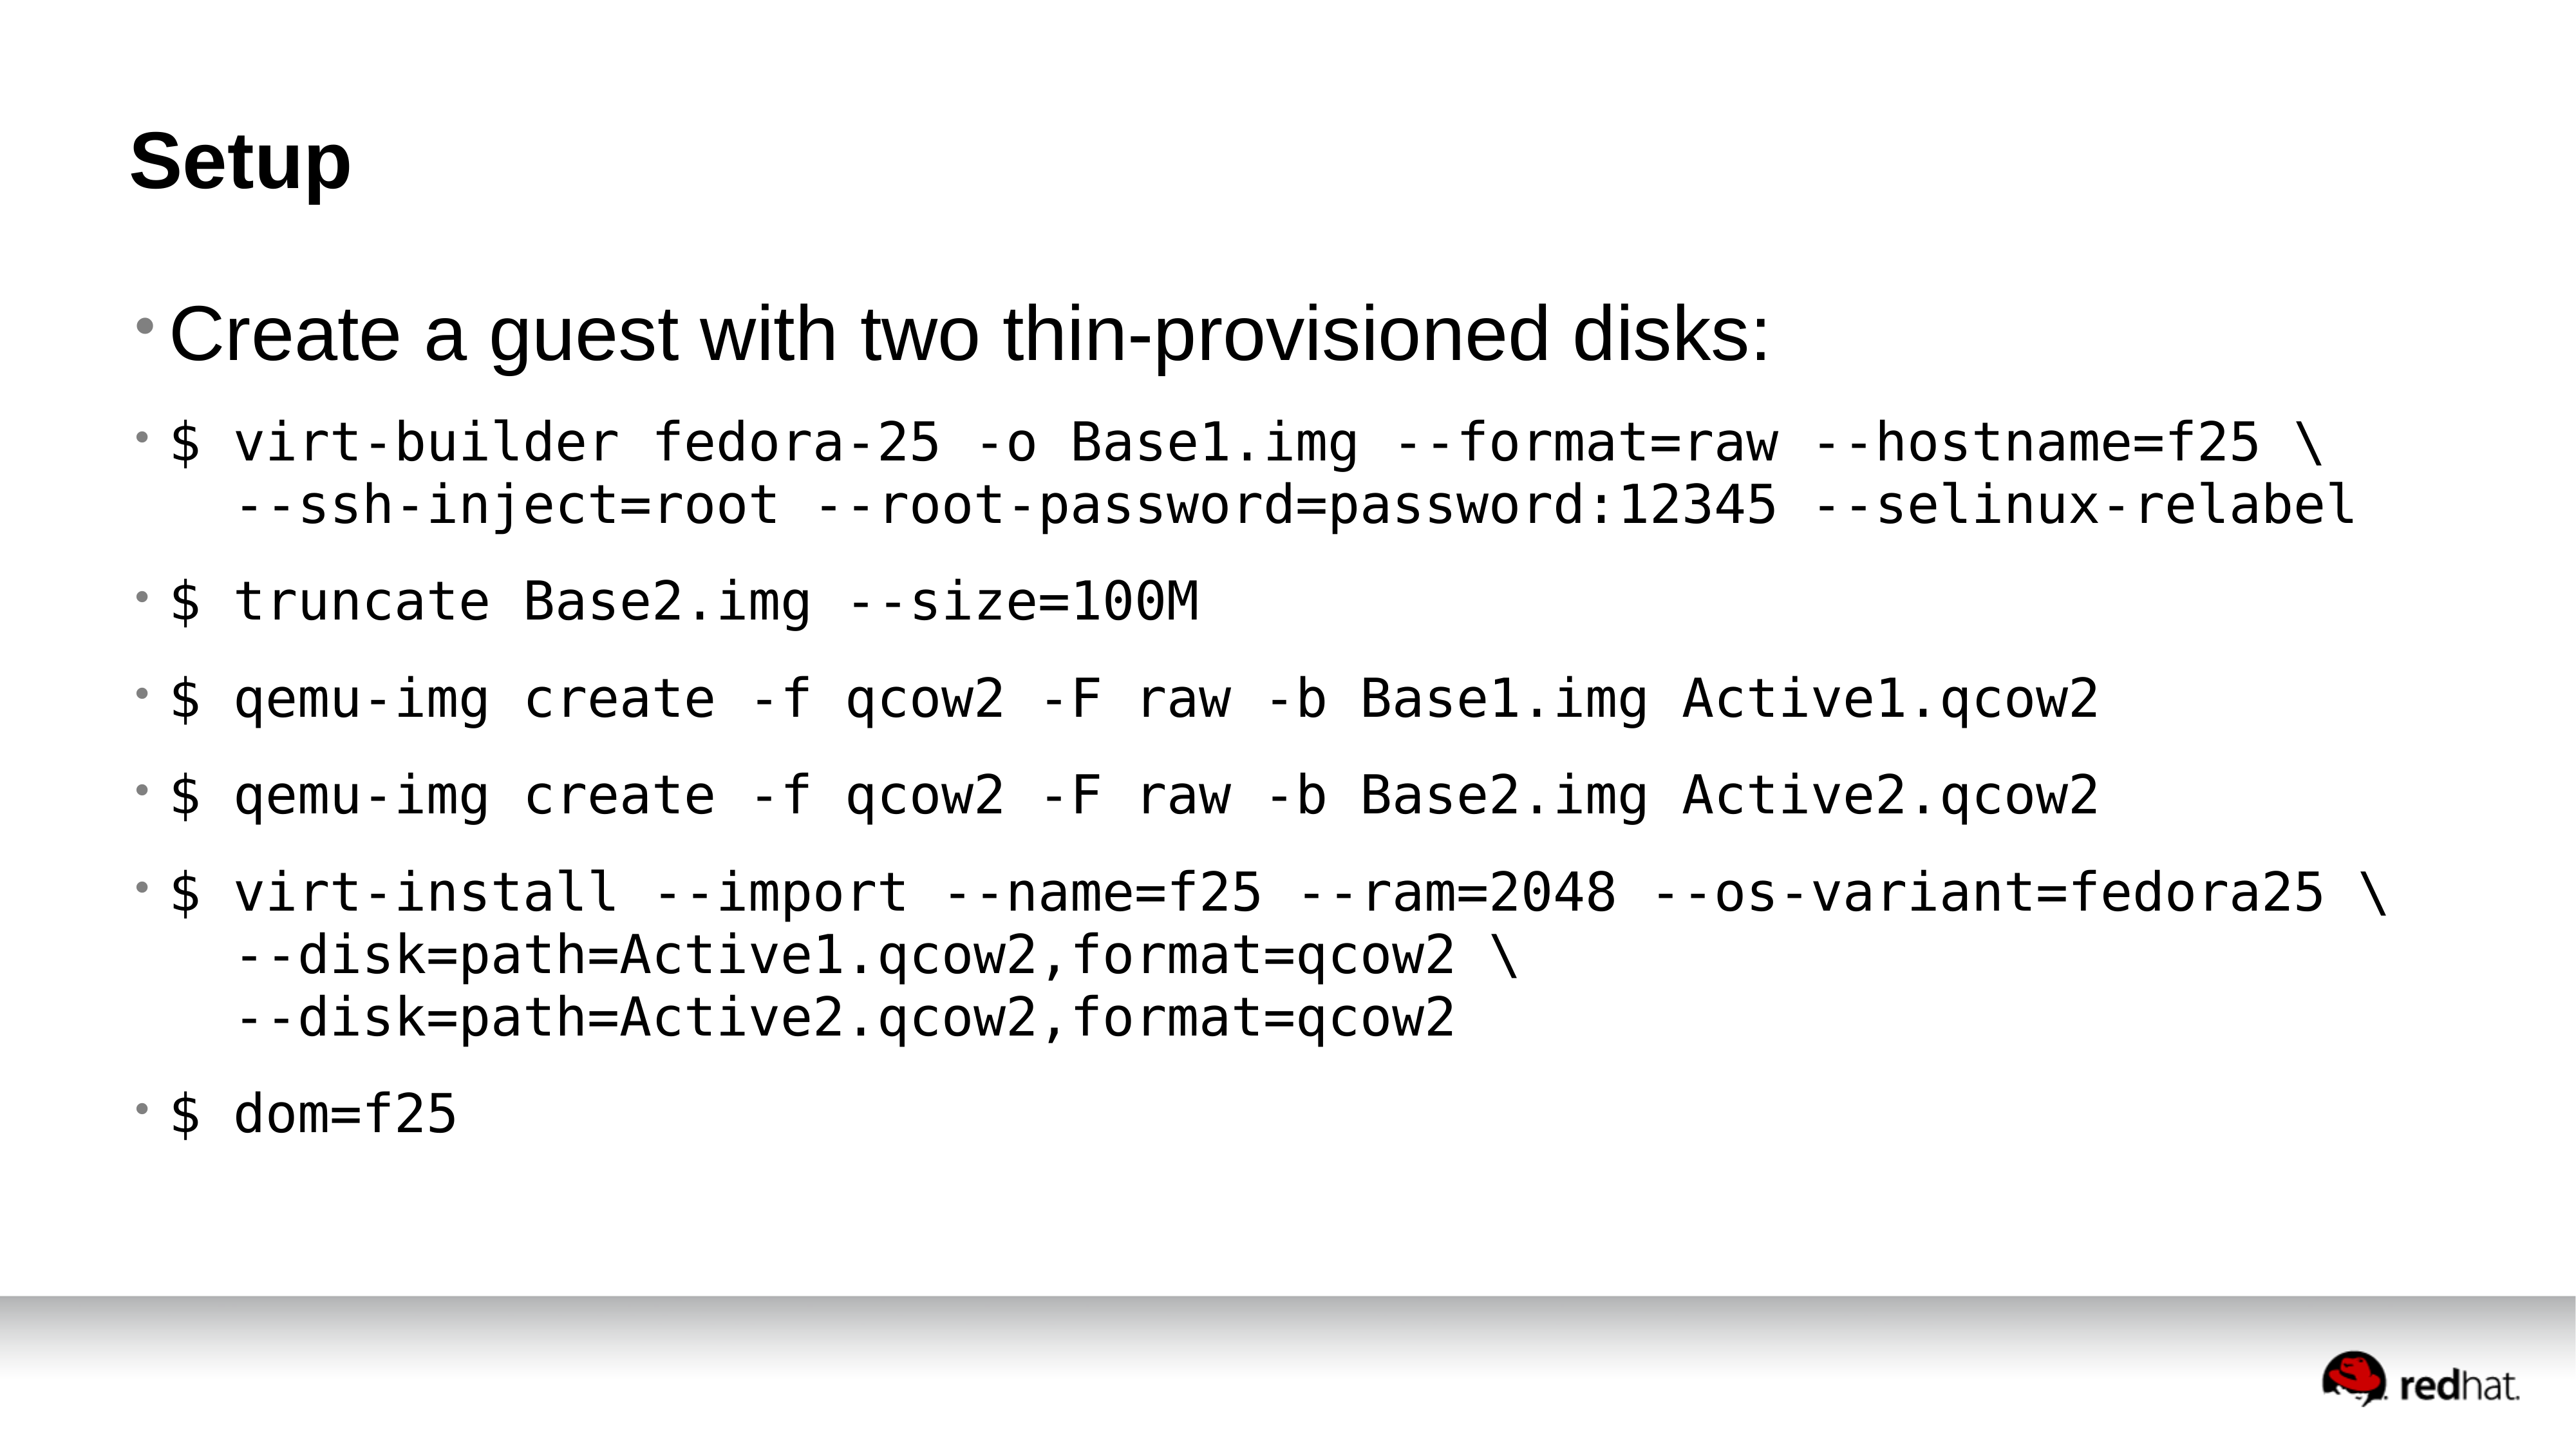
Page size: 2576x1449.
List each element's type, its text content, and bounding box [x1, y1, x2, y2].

picture [0, 0, 2576, 1446]
list Create a guest with two thin-provisioned disks: $ virt-builder fedora-25 -o Base1.img --format=raw --hostname=f25 \ --ssh-inject=root --root-password=password:12345 --selinux-relabel $ truncate Base2.img --size=100M $ qemu-img create -f qcow2 -F raw -b Base1.img Active1.qcow2 $ qemu-img create -f qcow2 -F raw -b Base2.img Active2.qcow2 $ virt-install --import --name=f25 --ram=2048 --os-variant=fedora25 \ --disk=path=Active1.qcow2,format=qcow2 \ --disk=path=Active2.qcow2,format=qcow2 $ dom=f25 [123, 289, 2425, 1208]
title Setup [129, 100, 2261, 222]
